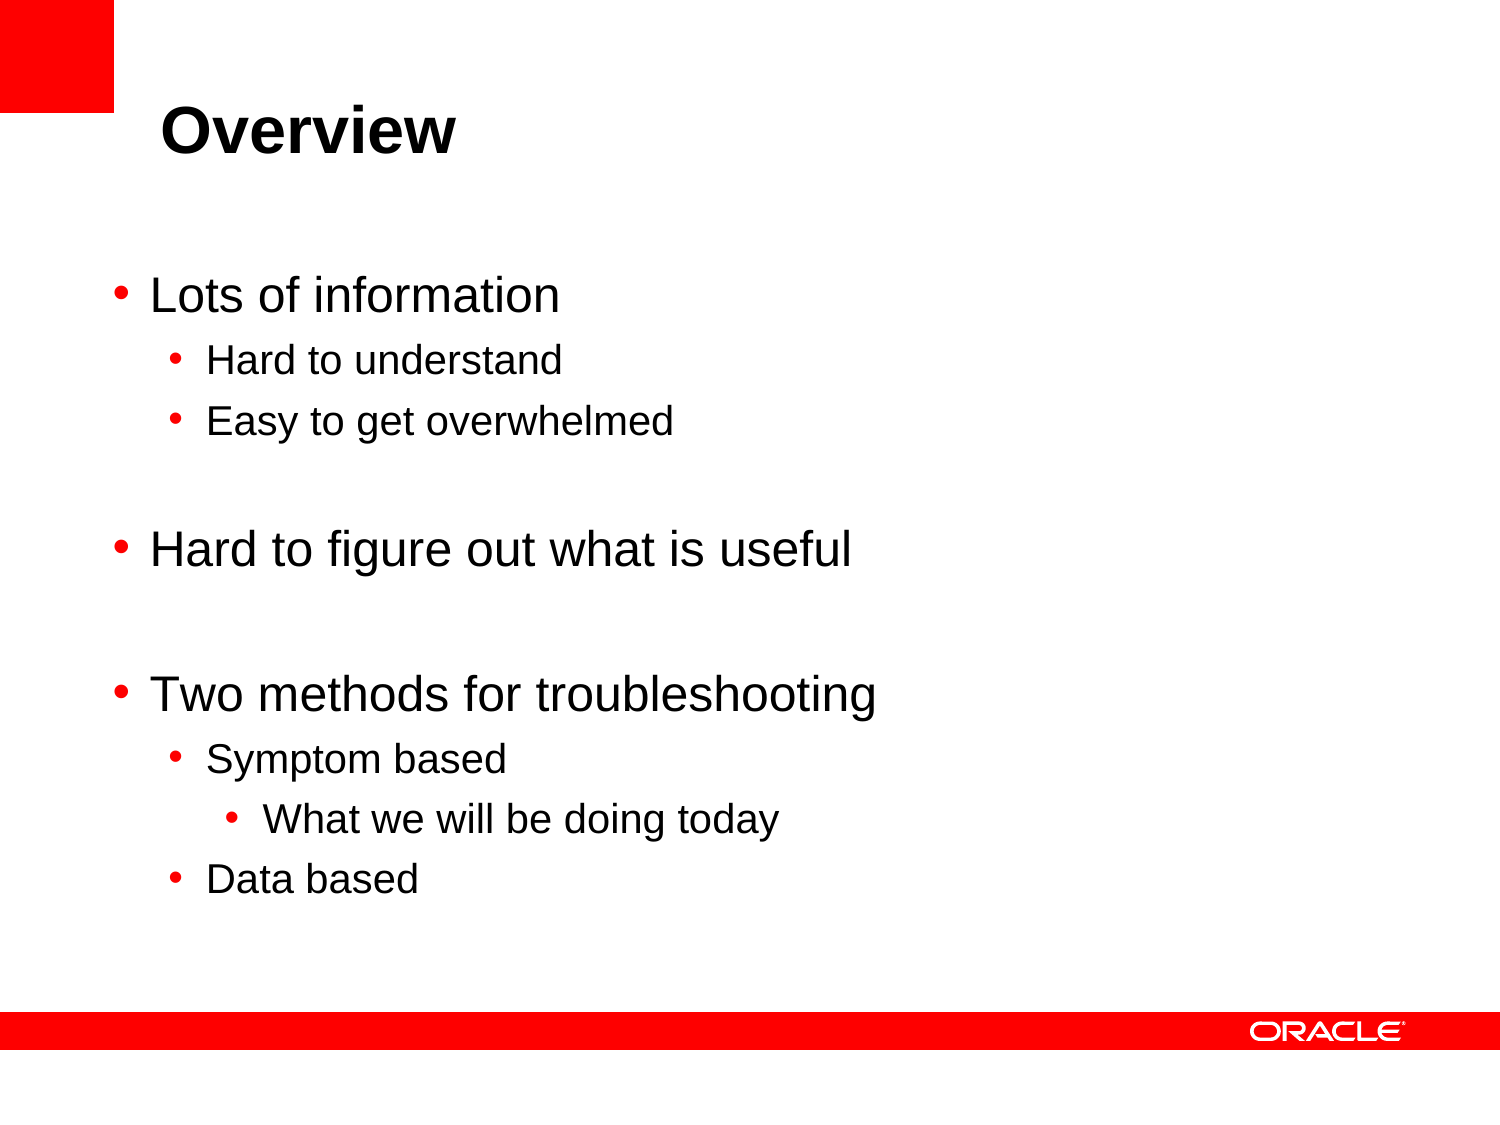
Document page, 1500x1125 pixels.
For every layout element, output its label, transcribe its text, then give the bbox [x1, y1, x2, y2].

picture [0, 1012, 1500, 1050]
title Overview [145, 42, 1390, 213]
list Lots of information Hard to understand Easy to get overwhelmed Hard to figure out what is useful Two methods for troubleshooting Symptom based What we will be doing today Data based [112, 262, 1349, 975]
picture [0, 0, 114, 113]
